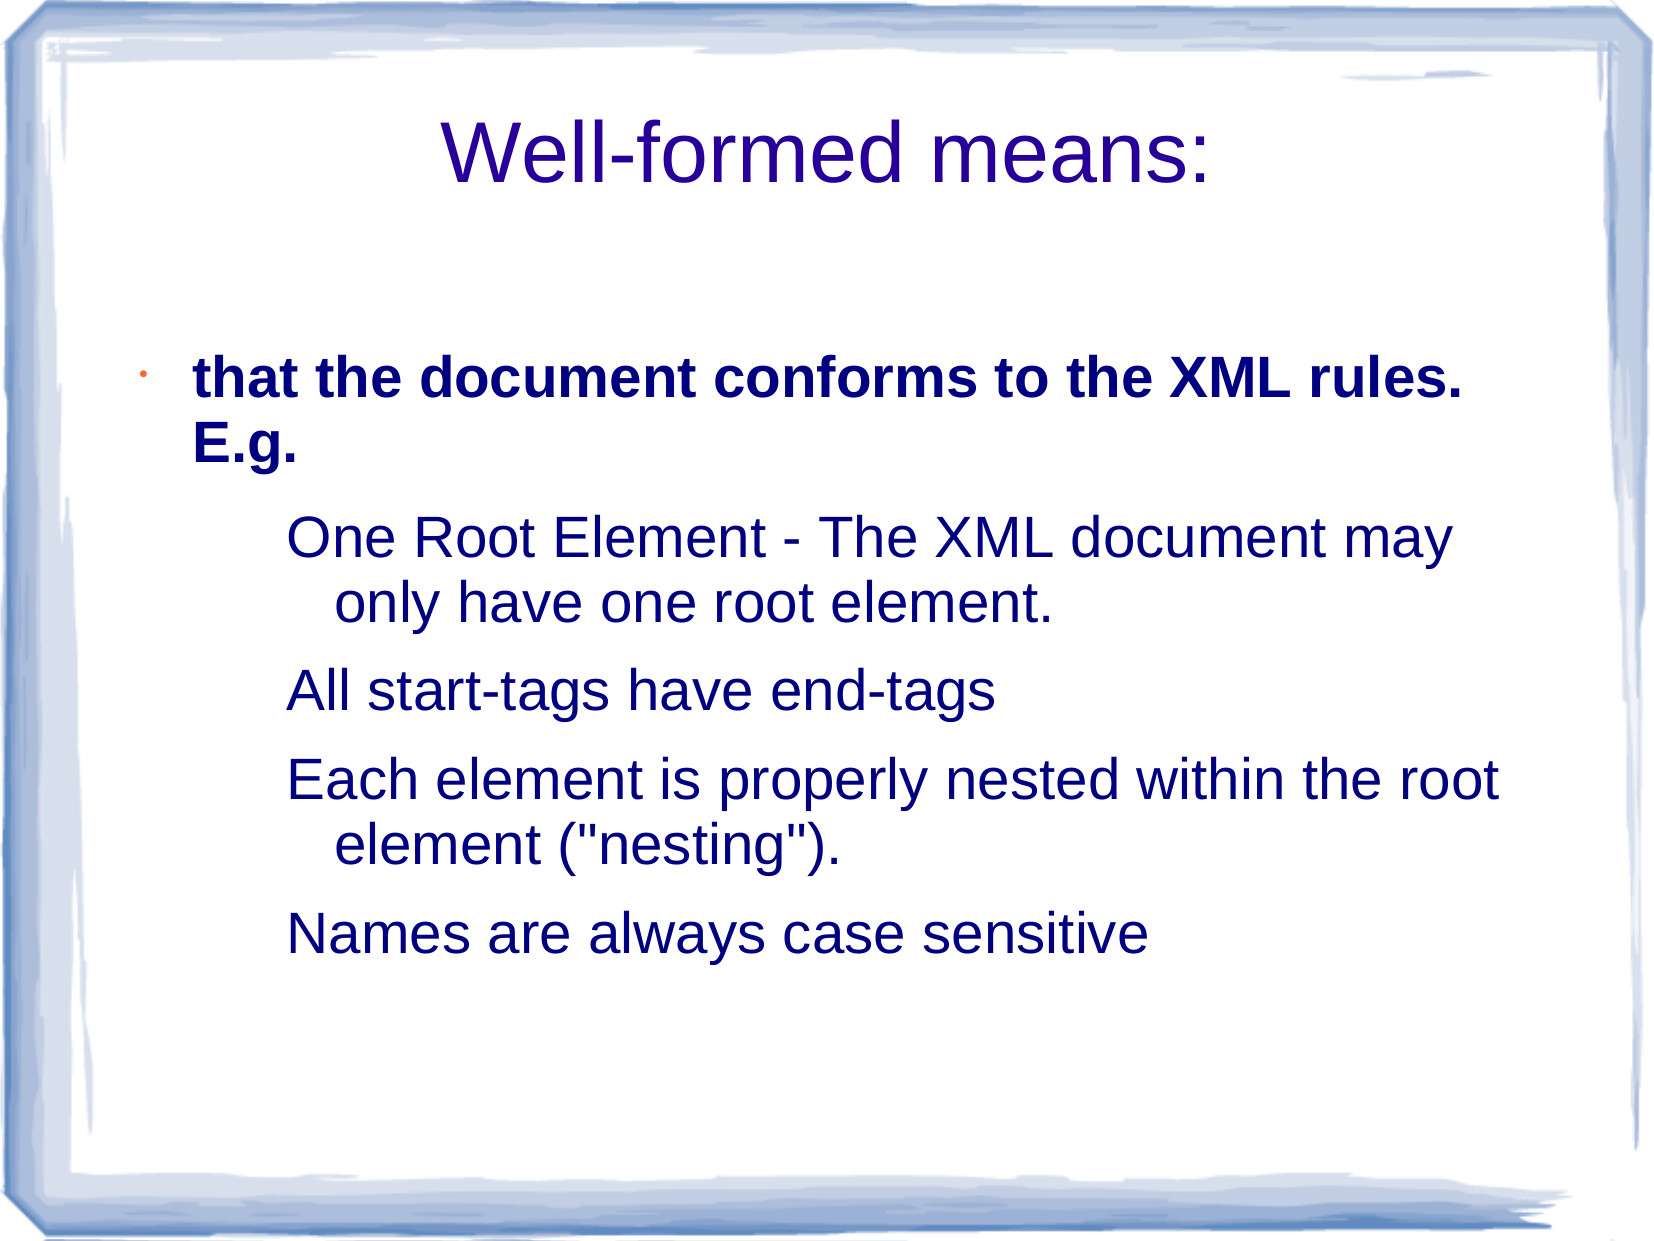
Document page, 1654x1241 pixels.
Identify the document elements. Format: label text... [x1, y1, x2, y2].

list that the document conforms to the XML rules. E.g. One Root Element - The XML document may only have one root element. All start-tags have end-tags Each element is properly nested within the root element ("nesting"). Names are always case sensitive [121, 344, 1534, 1165]
picture [0, 0, 1654, 1241]
title Well-formed means: [82, 49, 1571, 257]
